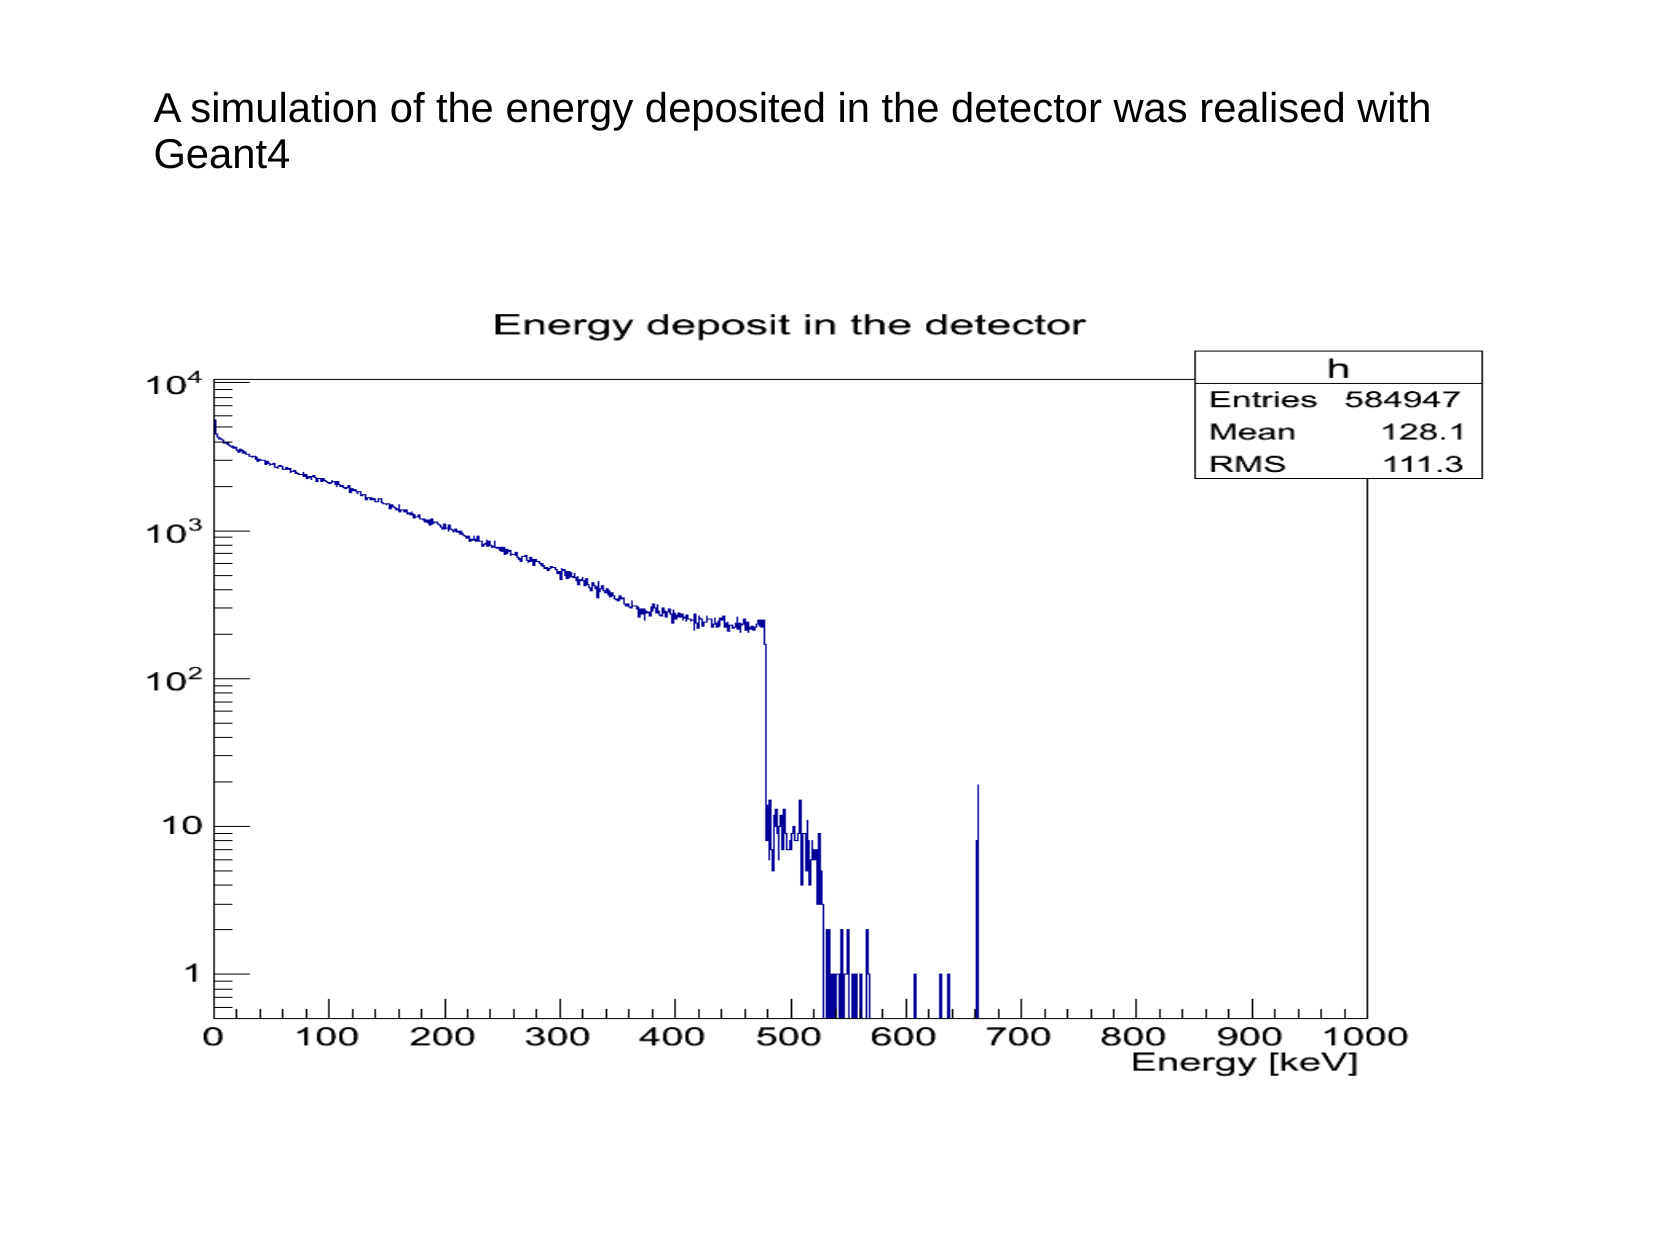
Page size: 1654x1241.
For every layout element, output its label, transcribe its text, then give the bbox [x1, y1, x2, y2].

list A simulation of the energy deposited in the detector was realised with Geant4 [82, 84, 1571, 237]
picture [70, 299, 1512, 1099]
